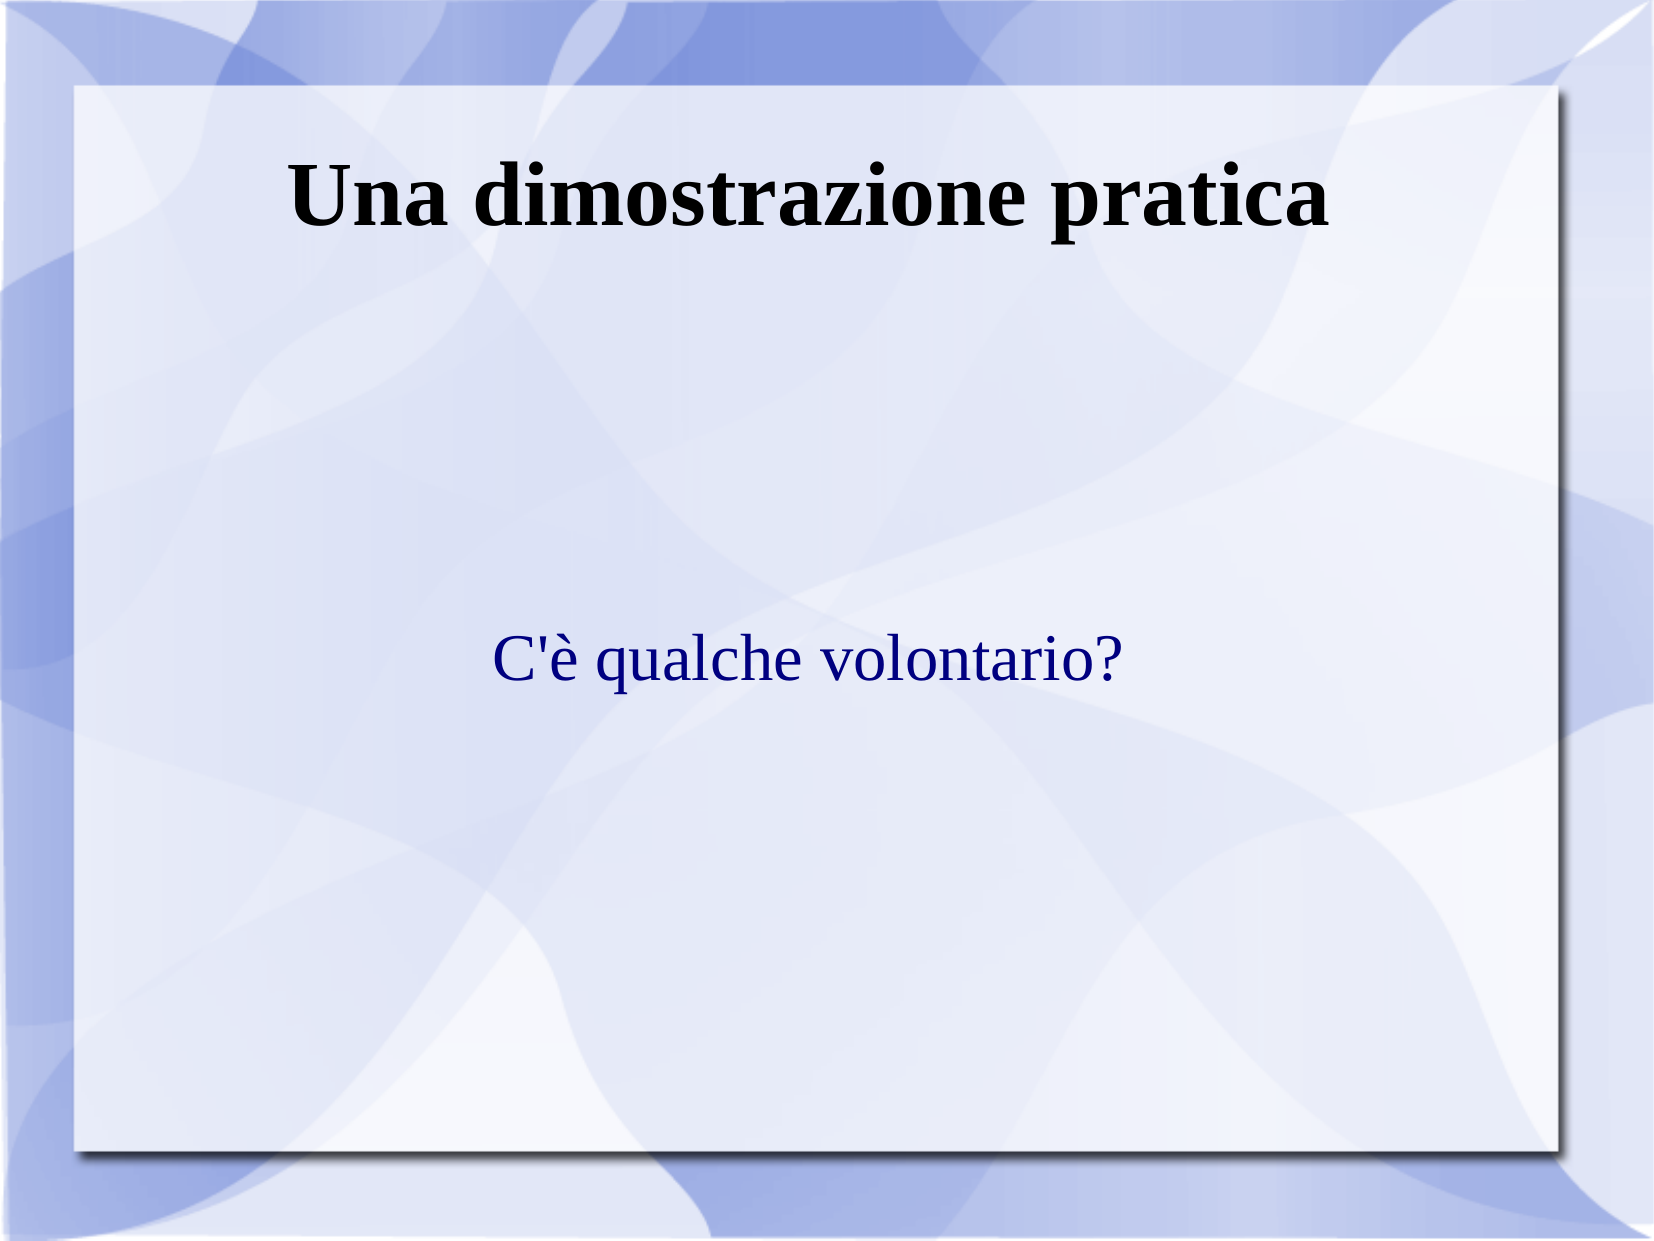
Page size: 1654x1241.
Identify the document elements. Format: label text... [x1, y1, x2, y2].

title Una dimostrazione pratica [82, 90, 1536, 298]
list C'è qualche volontario? [129, 324, 1489, 1045]
picture [0, 0, 1654, 1241]
